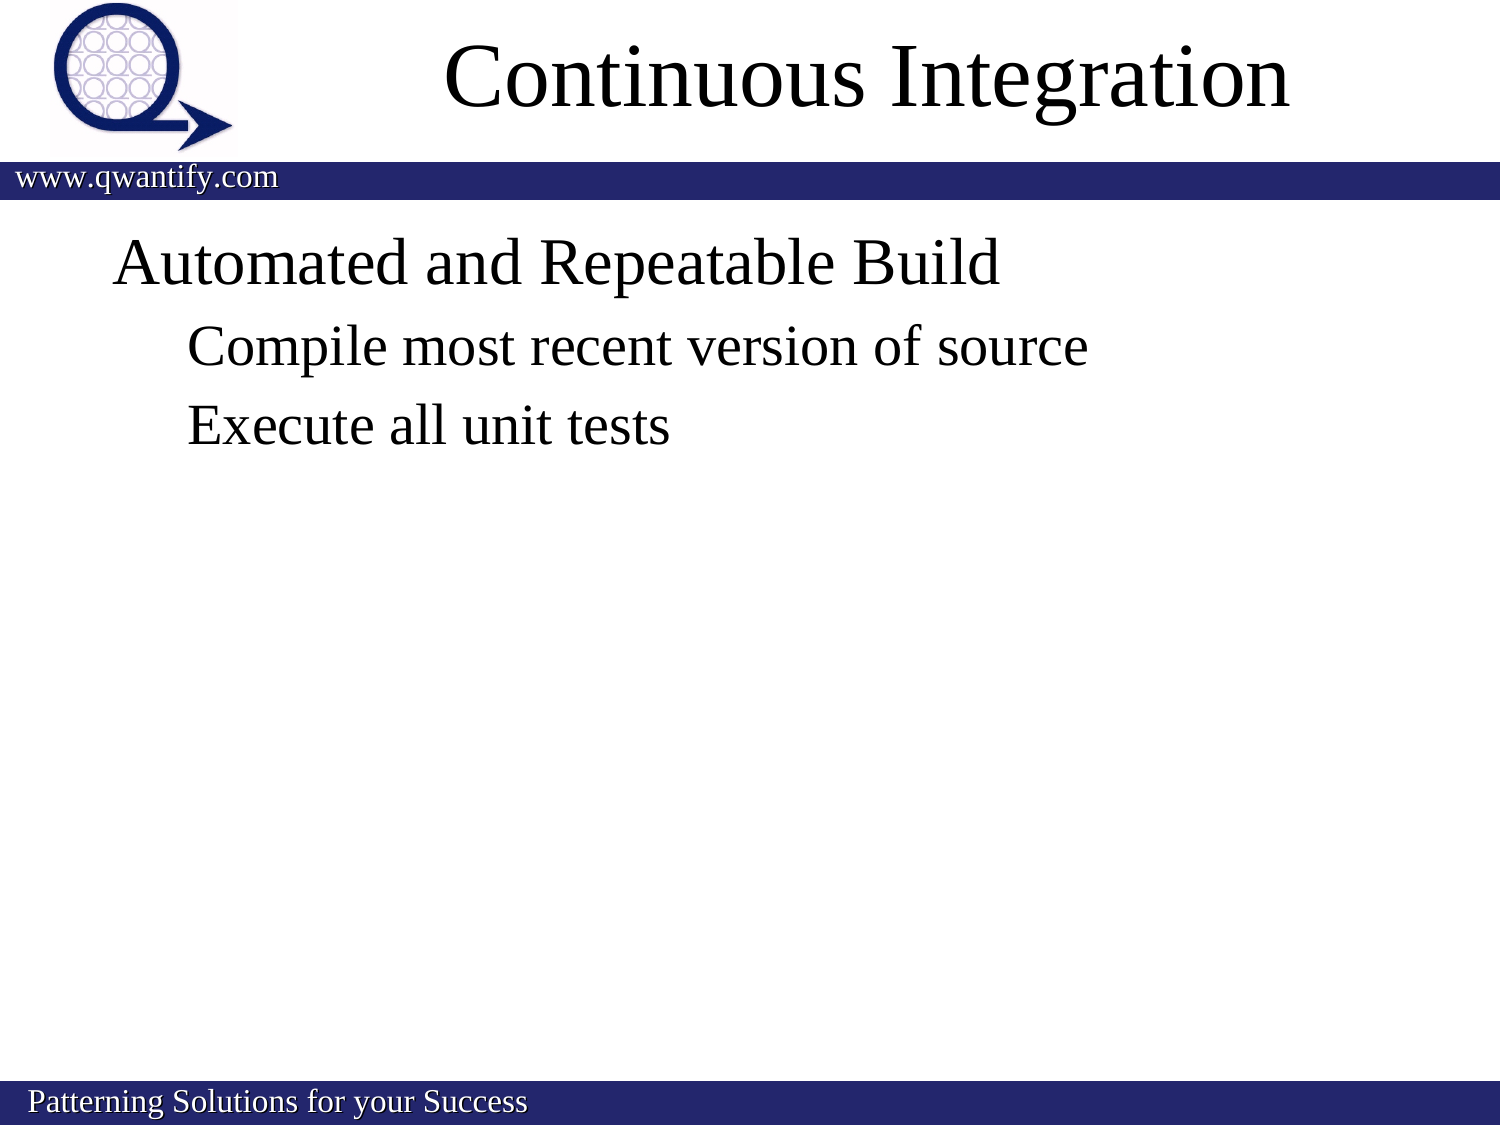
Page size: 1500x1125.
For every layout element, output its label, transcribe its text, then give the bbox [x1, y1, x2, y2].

picture [50, 0, 238, 157]
picture [0, 1081, 1500, 1125]
picture [0, 162, 1500, 200]
list Automated and Repeatable Build Compile most recent version of source Execute all unit tests [112, 224, 1388, 1076]
title Continuous Integration [287, 0, 1450, 193]
